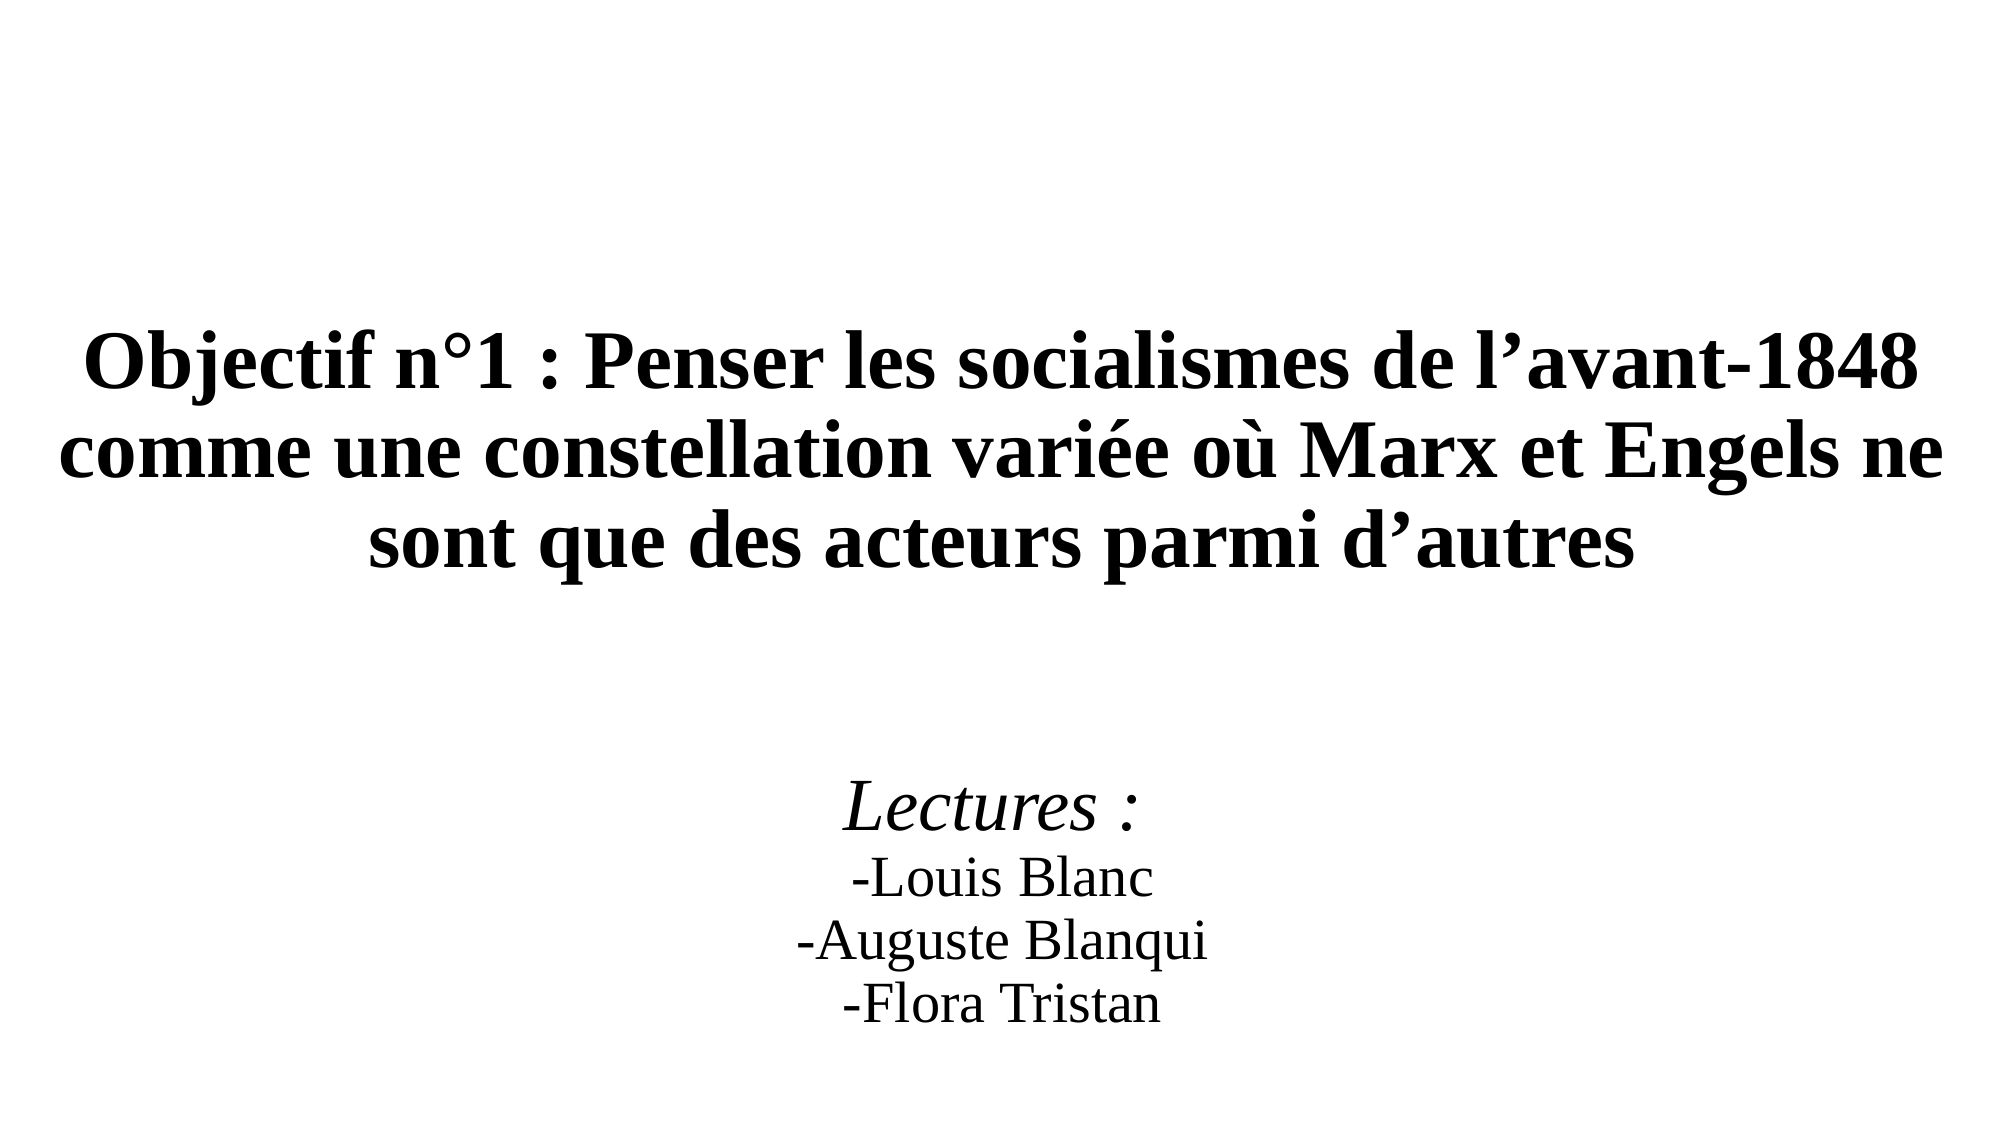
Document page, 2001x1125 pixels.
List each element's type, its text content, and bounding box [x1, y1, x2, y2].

list Objectif n°1 : Penser les socialismes de l’avant-1848 comme une constellation variée où Marx et Engels ne sont que des acteurs parmi d’autres Lectures : -Louis Blanc -Auguste Blanqui -Flora Tristan [43, 85, 2000, 1087]
